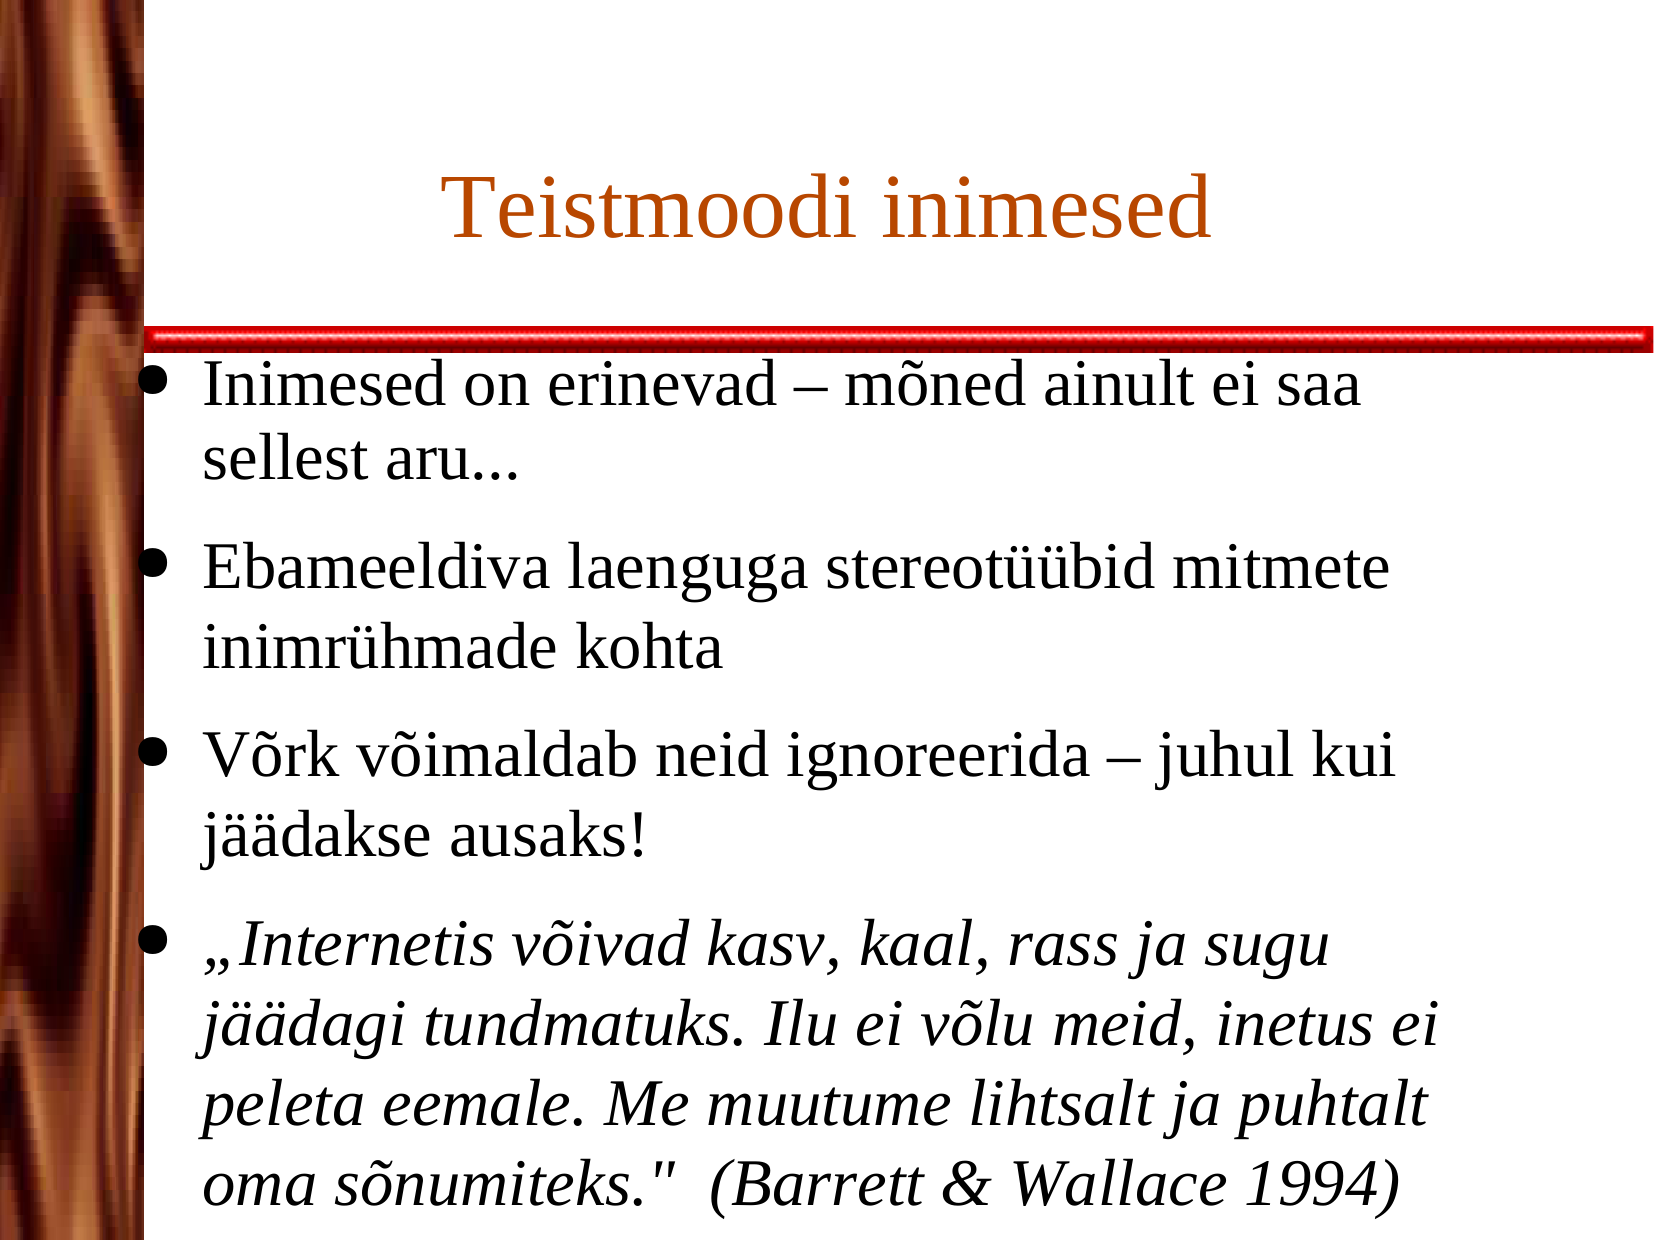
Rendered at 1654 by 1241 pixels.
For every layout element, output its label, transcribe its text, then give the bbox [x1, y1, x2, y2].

list Inimesed on erinevad – mõned ainult ei saa sellest aru... Ebameeldiva laenguga stereotüübid mitmete inimrühmade kohta Võrk võimaldab neid ignoreerida – juhul kui jäädakse ausaks! „Internetis võivad kasv, kaal, rass ja sugu jäädagi tundmatuks. Ilu ei võlu meid, inetus ei peleta eemale. Me muutume lihtsalt ja puhtalt oma sõnumiteks." (Barrett & Wallace 1994) [121, 344, 1533, 1226]
picture [0, 0, 1654, 1240]
title Teistmoodi inimesed [121, 100, 1533, 312]
